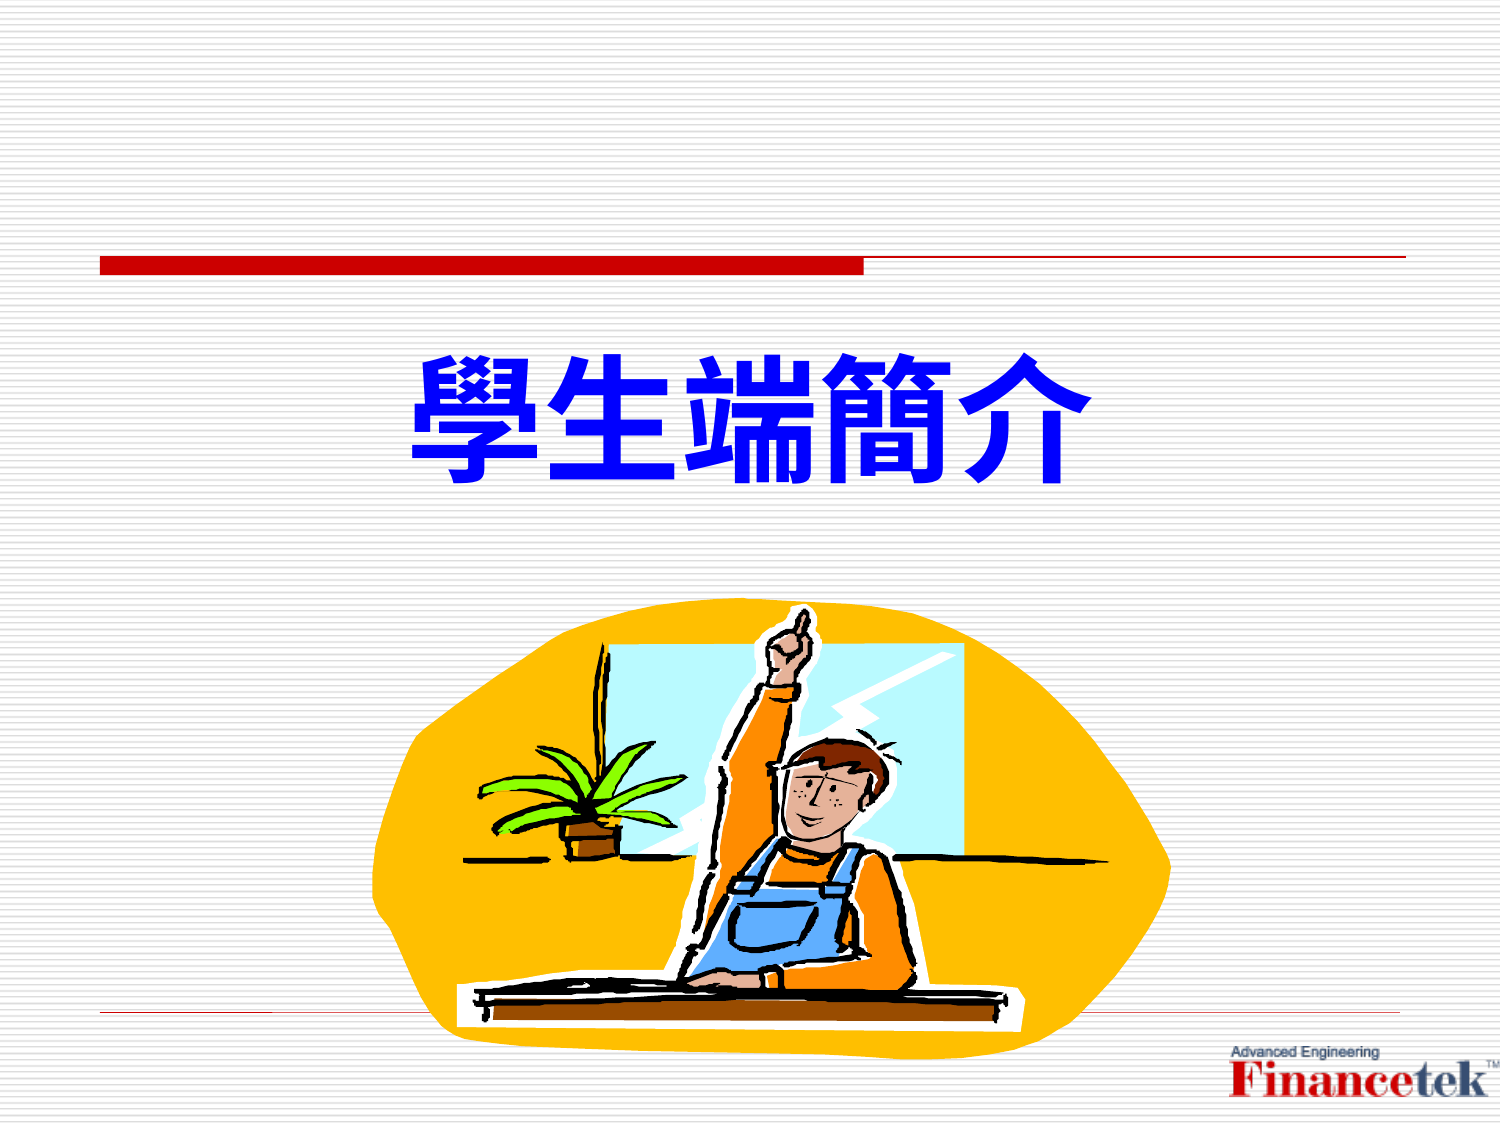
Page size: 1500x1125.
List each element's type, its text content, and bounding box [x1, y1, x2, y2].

text_box 學生端簡介 [242, 326, 1258, 509]
picture [372, 597, 1172, 1060]
